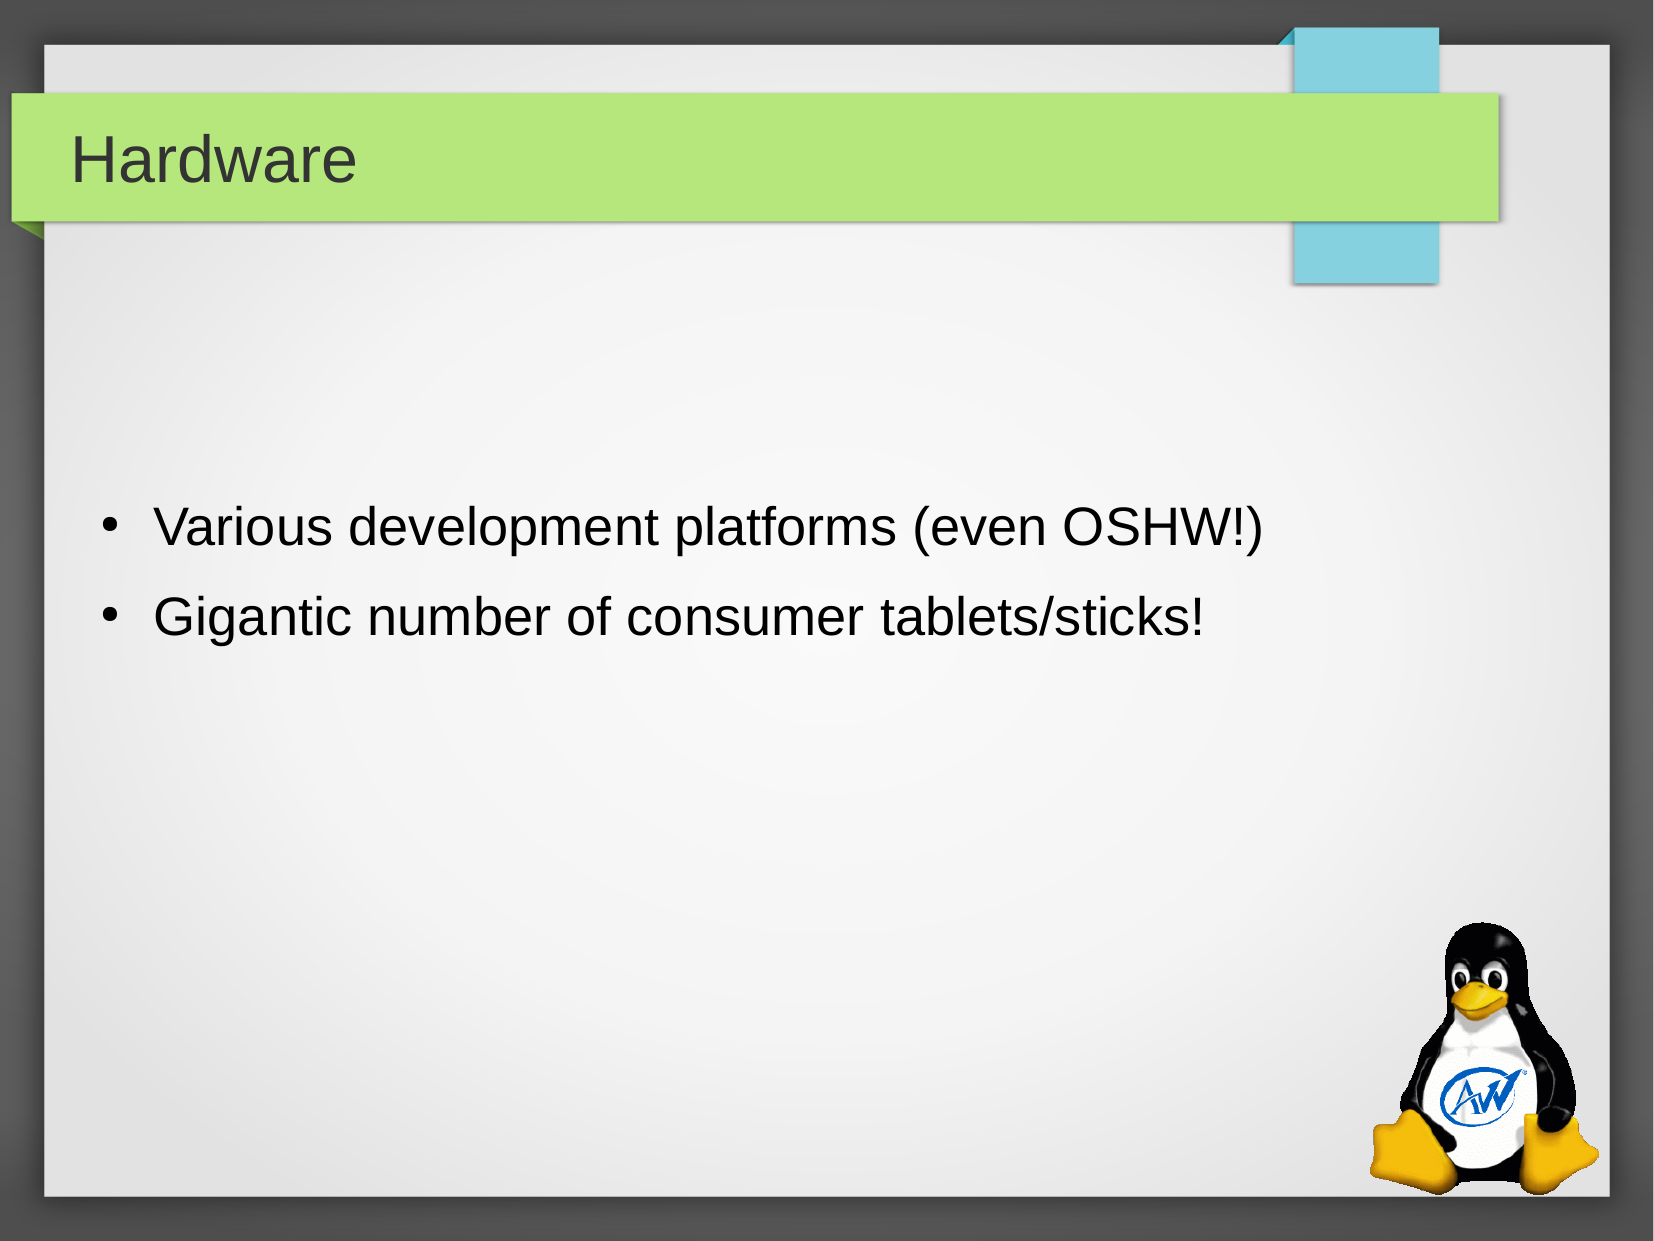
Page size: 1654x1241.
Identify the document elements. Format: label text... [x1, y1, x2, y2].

title Hardware [70, 106, 1229, 213]
picture [0, 0, 1654, 1241]
list Various development platforms (even OSHW!) Gigantic number of consumer tablets/sticks! [82, 343, 1538, 1063]
